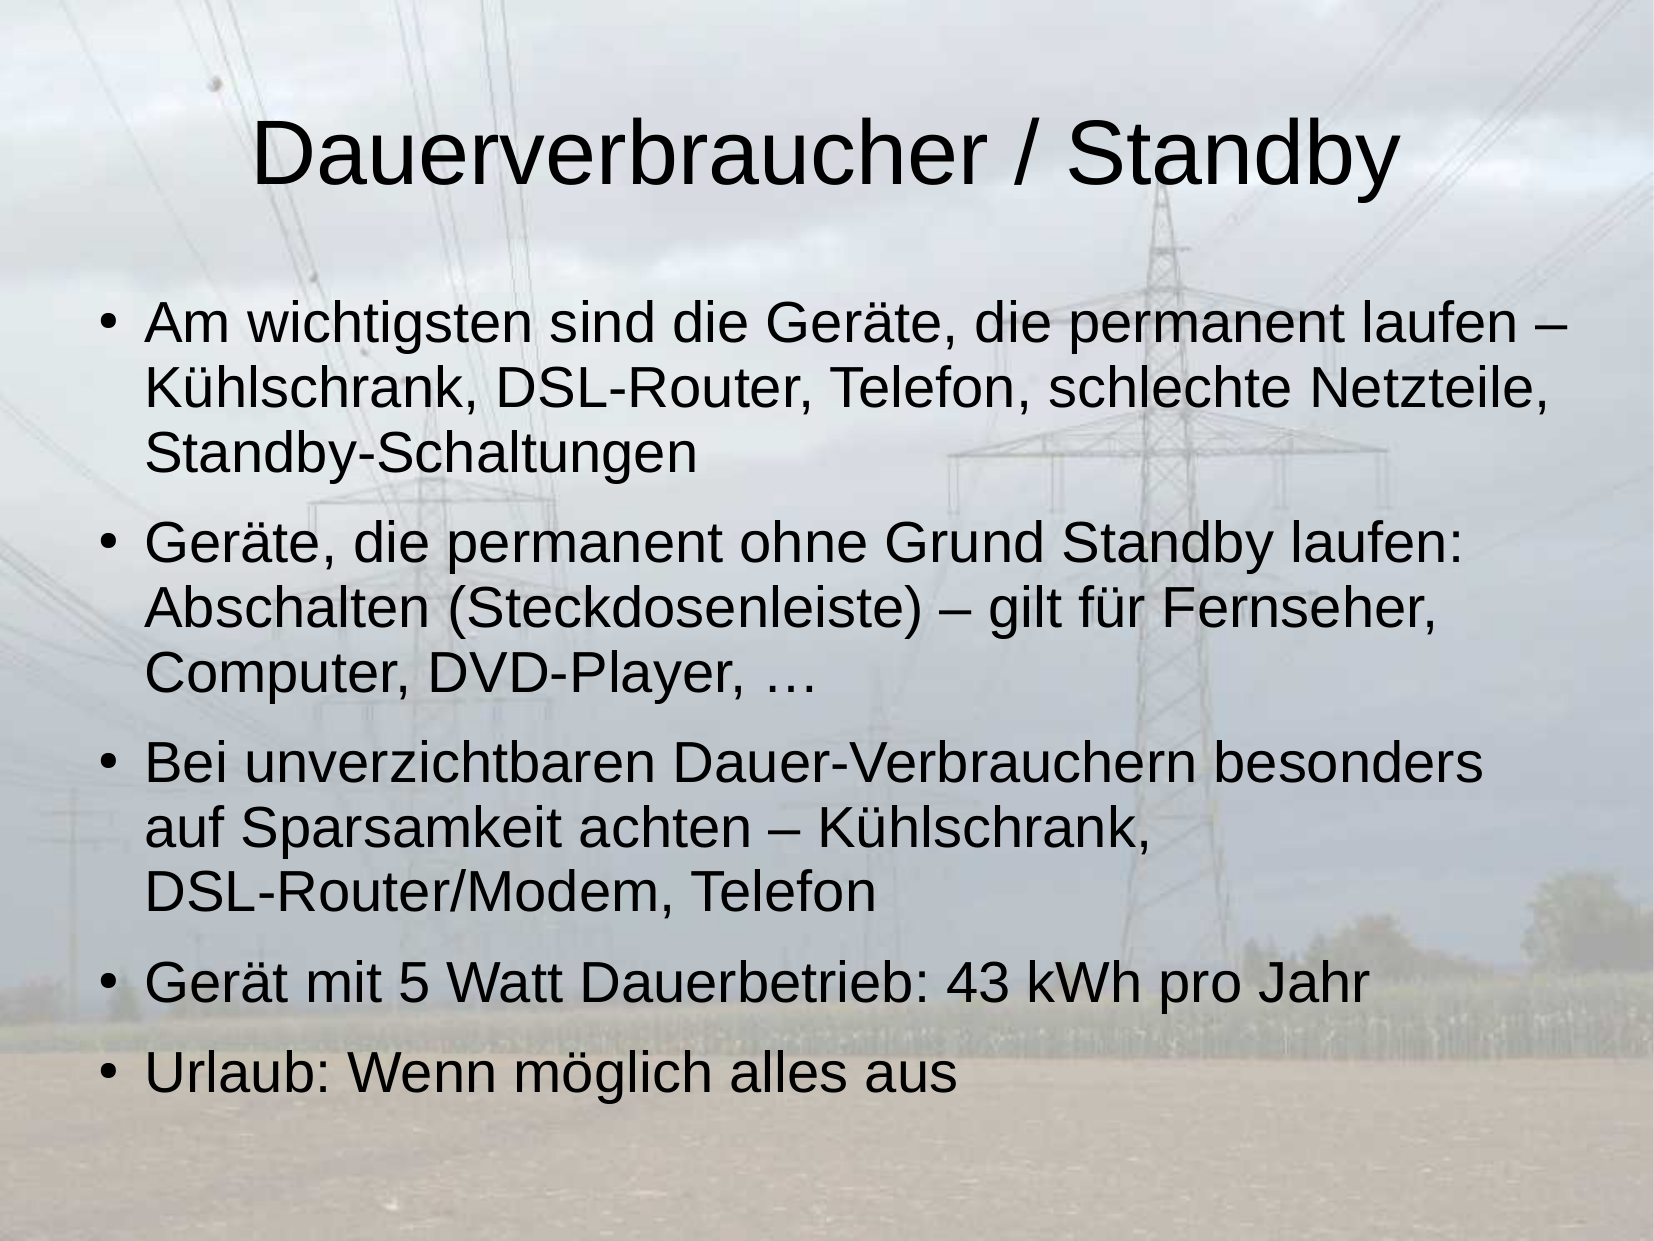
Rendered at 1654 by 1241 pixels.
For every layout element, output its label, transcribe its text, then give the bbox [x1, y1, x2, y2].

title Dauerverbraucher / Standby [82, 49, 1571, 257]
list Am wichtigsten sind die Geräte, die permanent laufen – Kühlschrank, DSL-Router, Telefon, schlechte Netzteile, Standby-Schaltungen Geräte, die permanent ohne Grund Standby laufen: Abschalten (Steckdosenleiste) – gilt für Fernseher, Computer, DVD-Player, … Bei unverzichtbaren Dauer-Verbrauchern besonders auf Sparsamkeit achten – Kühlschrank, DSL-Router/Modem, Telefon Gerät mit 5 Watt Dauerbetrieb: 43 kWh pro Jahr Urlaub: Wenn möglich alles aus [82, 290, 1571, 1109]
picture [0, 0, 1654, 1241]
